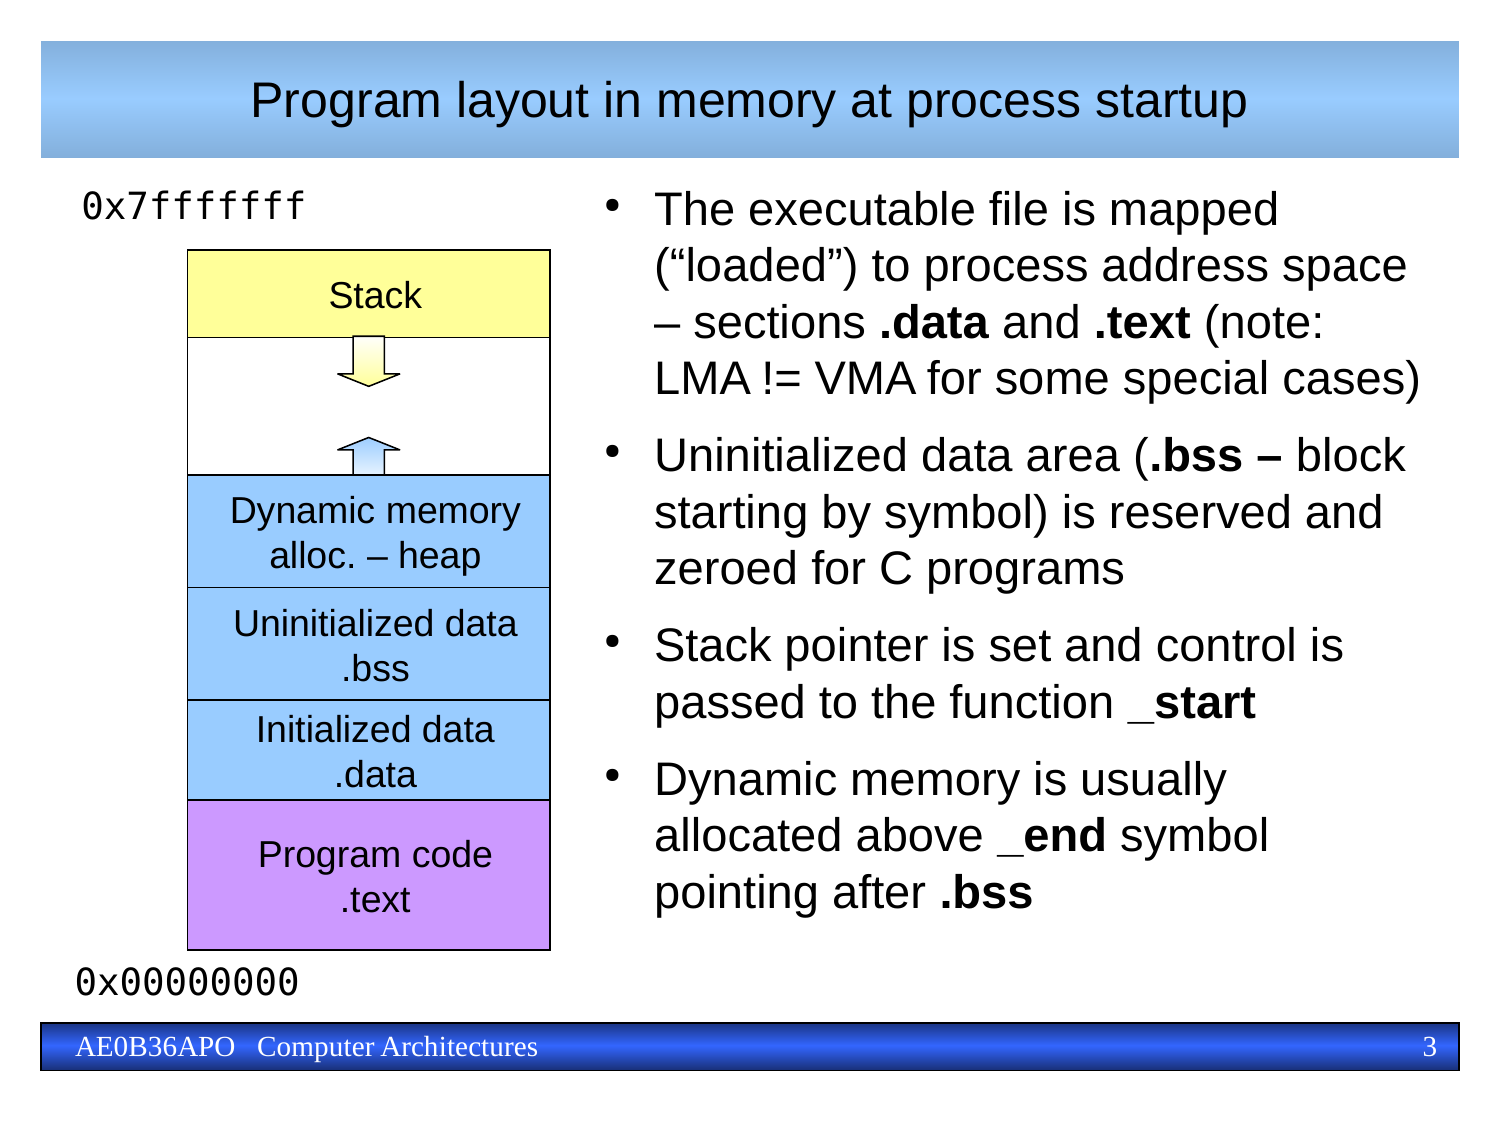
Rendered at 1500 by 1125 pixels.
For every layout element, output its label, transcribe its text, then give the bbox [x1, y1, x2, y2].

text_box 0x7fffffff [73, 173, 314, 235]
text_box Initialized data .data [187, 699, 550, 800]
text_box 0x00000000 [66, 949, 308, 1011]
list The executable file is mapped (“loaded”) to process address space – sections .data and .text (note: LMA != VMA for some special cases) Uninitialized data area (.bss – block starting by symbol) is reserved and zeroed for C programs Stack pointer is set and control is passed to the function _start Dynamic memory is usually allocated above _end symbol pointing after .bss [587, 178, 1426, 994]
text_box [337, 437, 401, 474]
text_box Stack [187, 249, 550, 338]
title Program layout in memory at process startup [41, 41, 1459, 158]
text_box Program code .text [187, 800, 550, 950]
text_box Uninitialized data .bss [187, 588, 550, 699]
text_box [337, 336, 401, 387]
text_box Dynamic memory alloc. – heap [187, 474, 550, 588]
